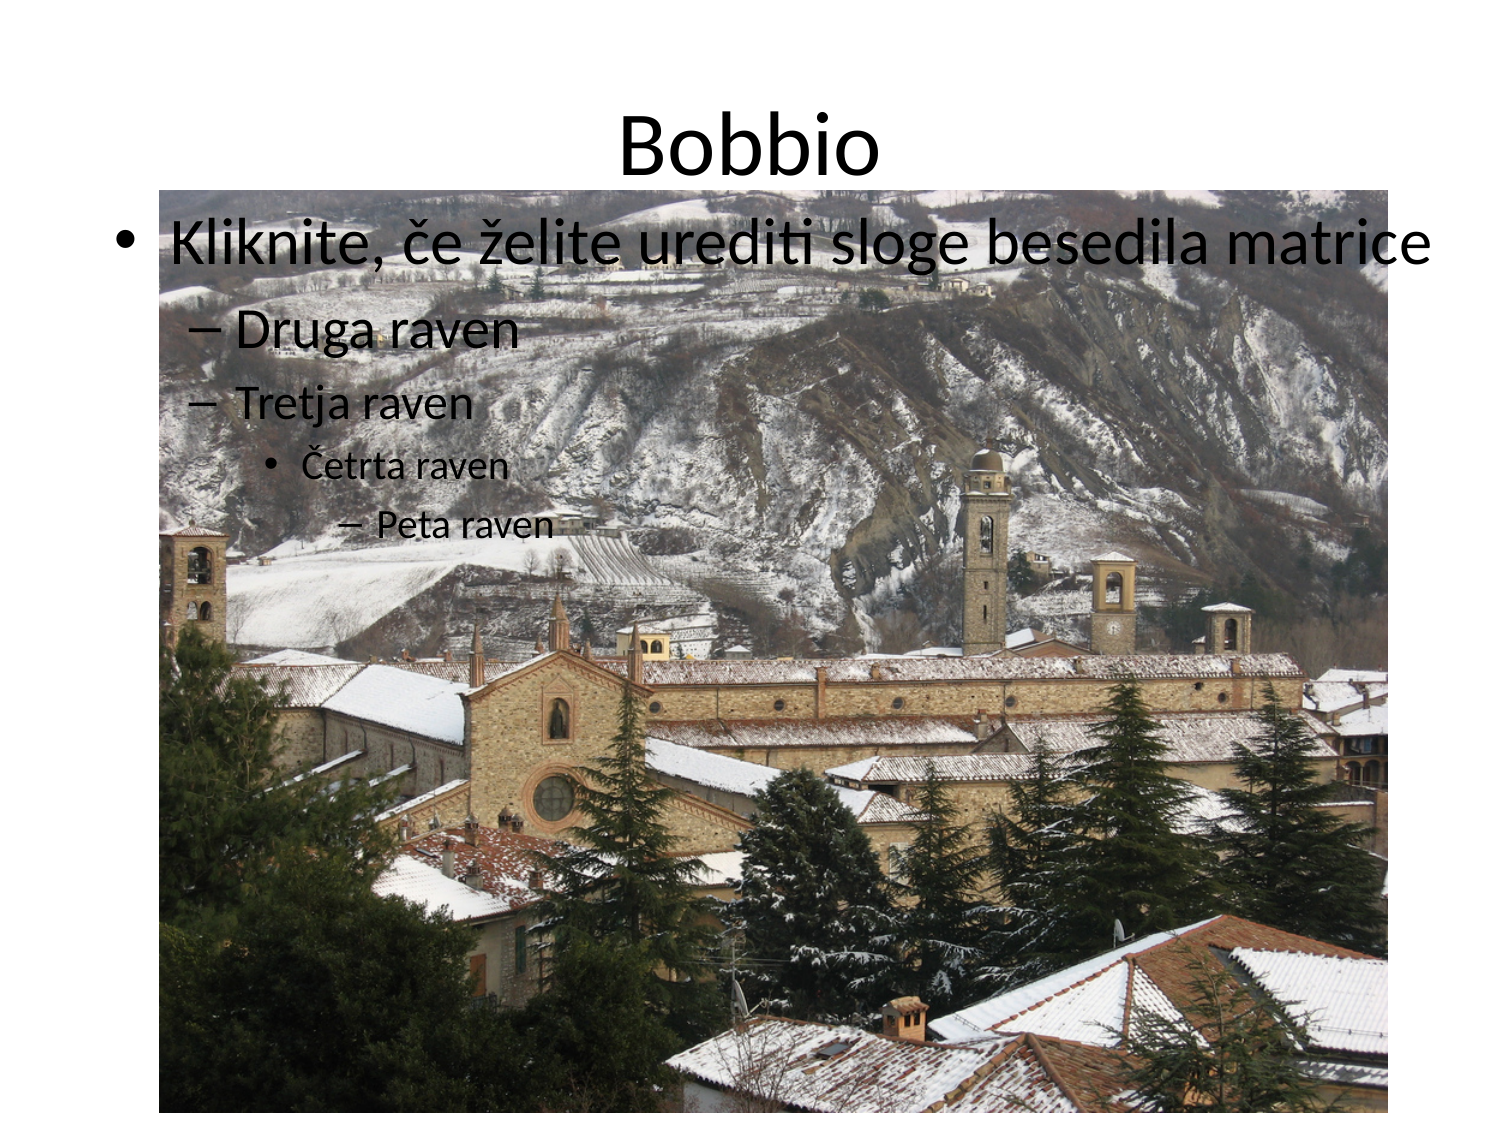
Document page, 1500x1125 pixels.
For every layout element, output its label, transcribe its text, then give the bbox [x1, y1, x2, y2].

title Bobbio [75, 45, 1425, 233]
picture [159, 190, 1388, 1113]
